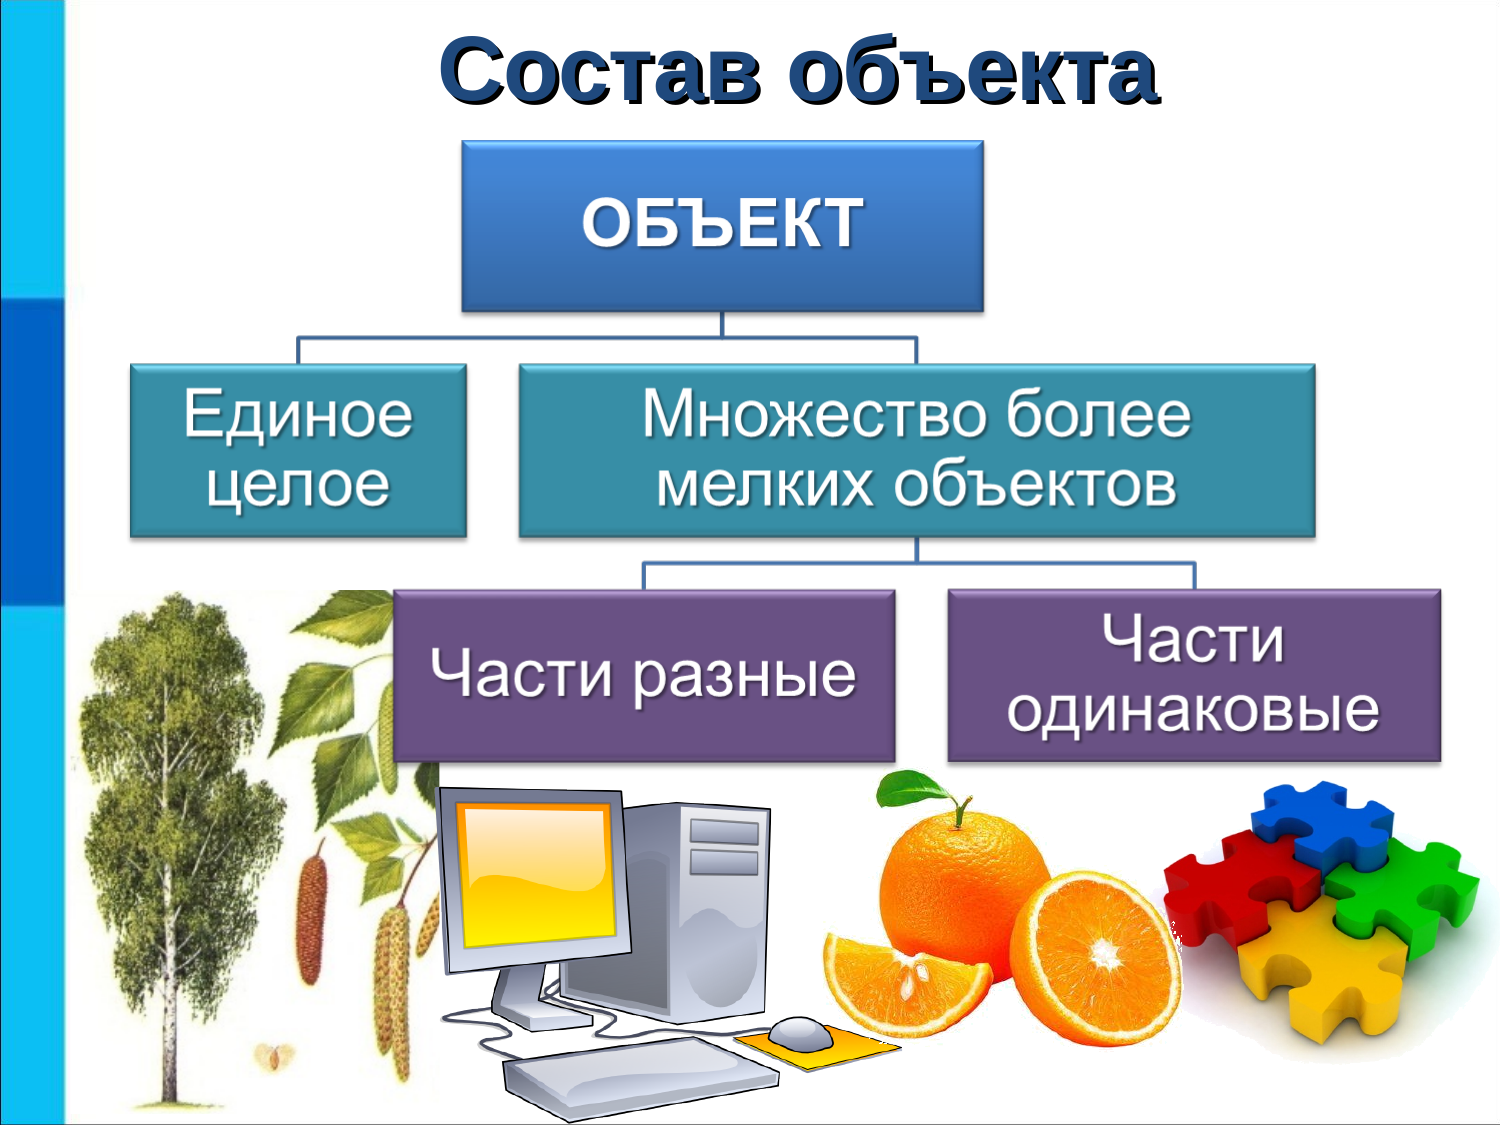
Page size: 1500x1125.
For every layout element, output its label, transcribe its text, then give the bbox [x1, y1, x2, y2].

picture [0, 0, 1500, 1125]
title Состав объекта [171, 11, 1425, 116]
